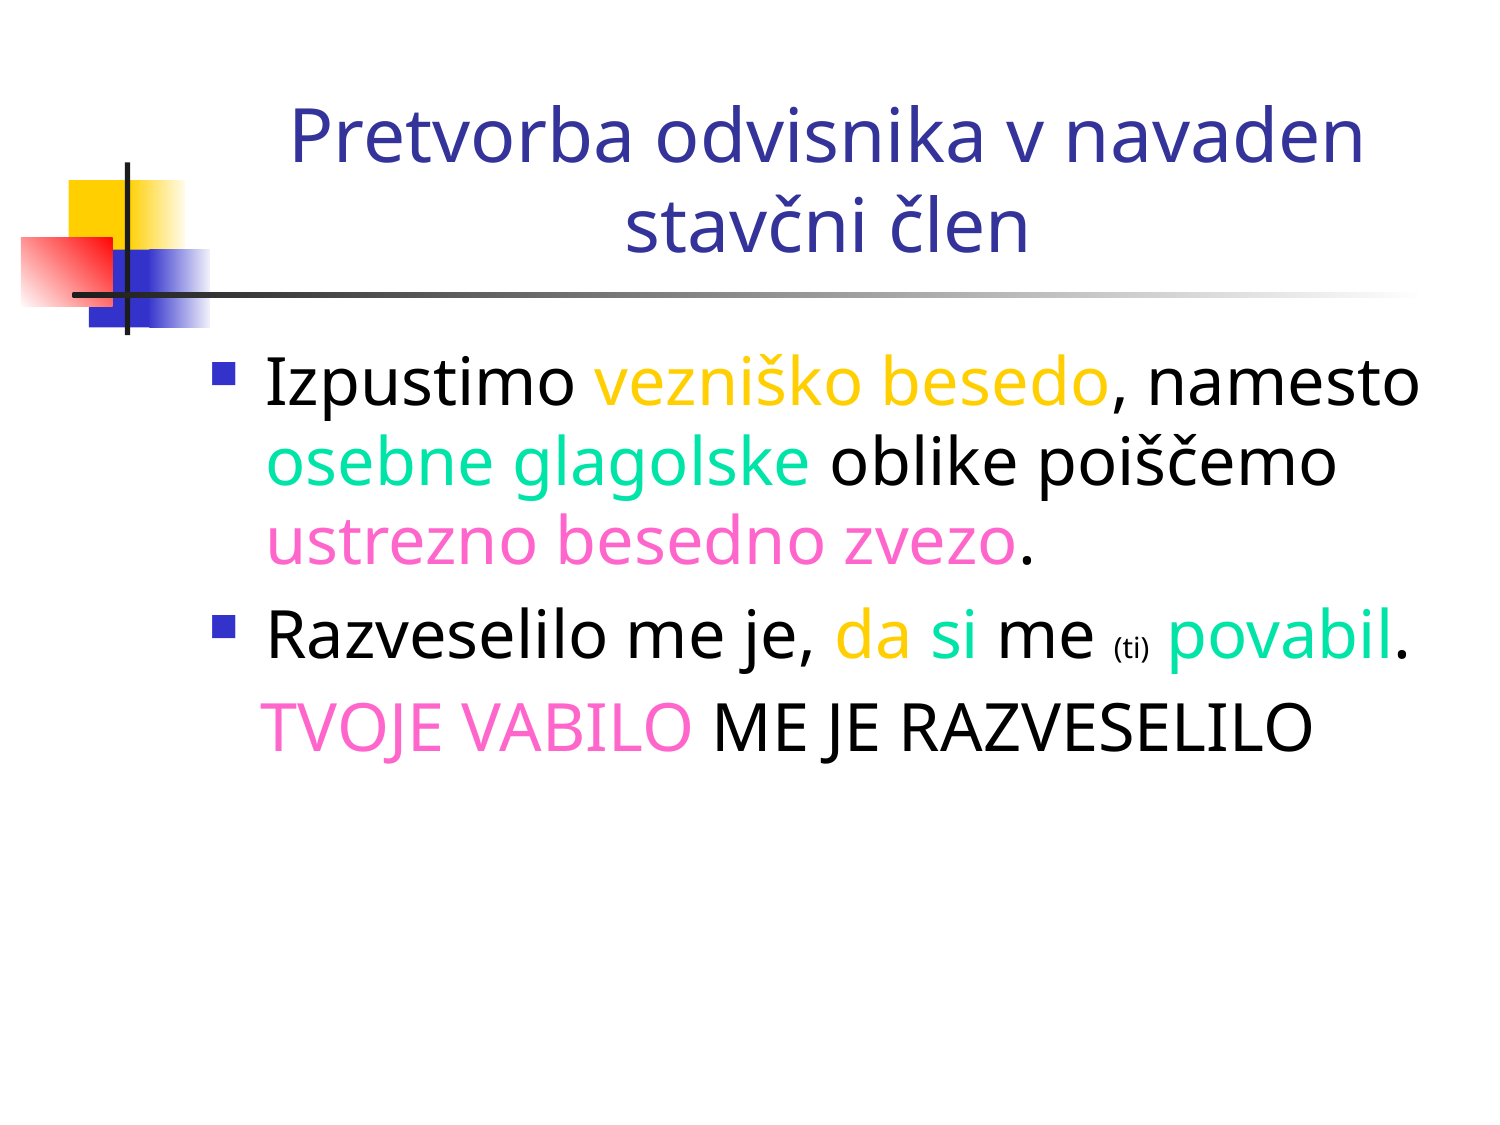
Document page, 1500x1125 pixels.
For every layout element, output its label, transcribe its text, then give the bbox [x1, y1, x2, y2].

list Izpustimo vezniško besedo, namesto osebne glagolske oblike poiščemo ustrezno besedno zvezo. Razveselilo me je, da si me (ti) povabil. TVOJE VABILO ME JE RAZVESELILO [193, 331, 1469, 1006]
title Pretvorba odvisnika v navaden stavčni člen [188, 35, 1468, 275]
